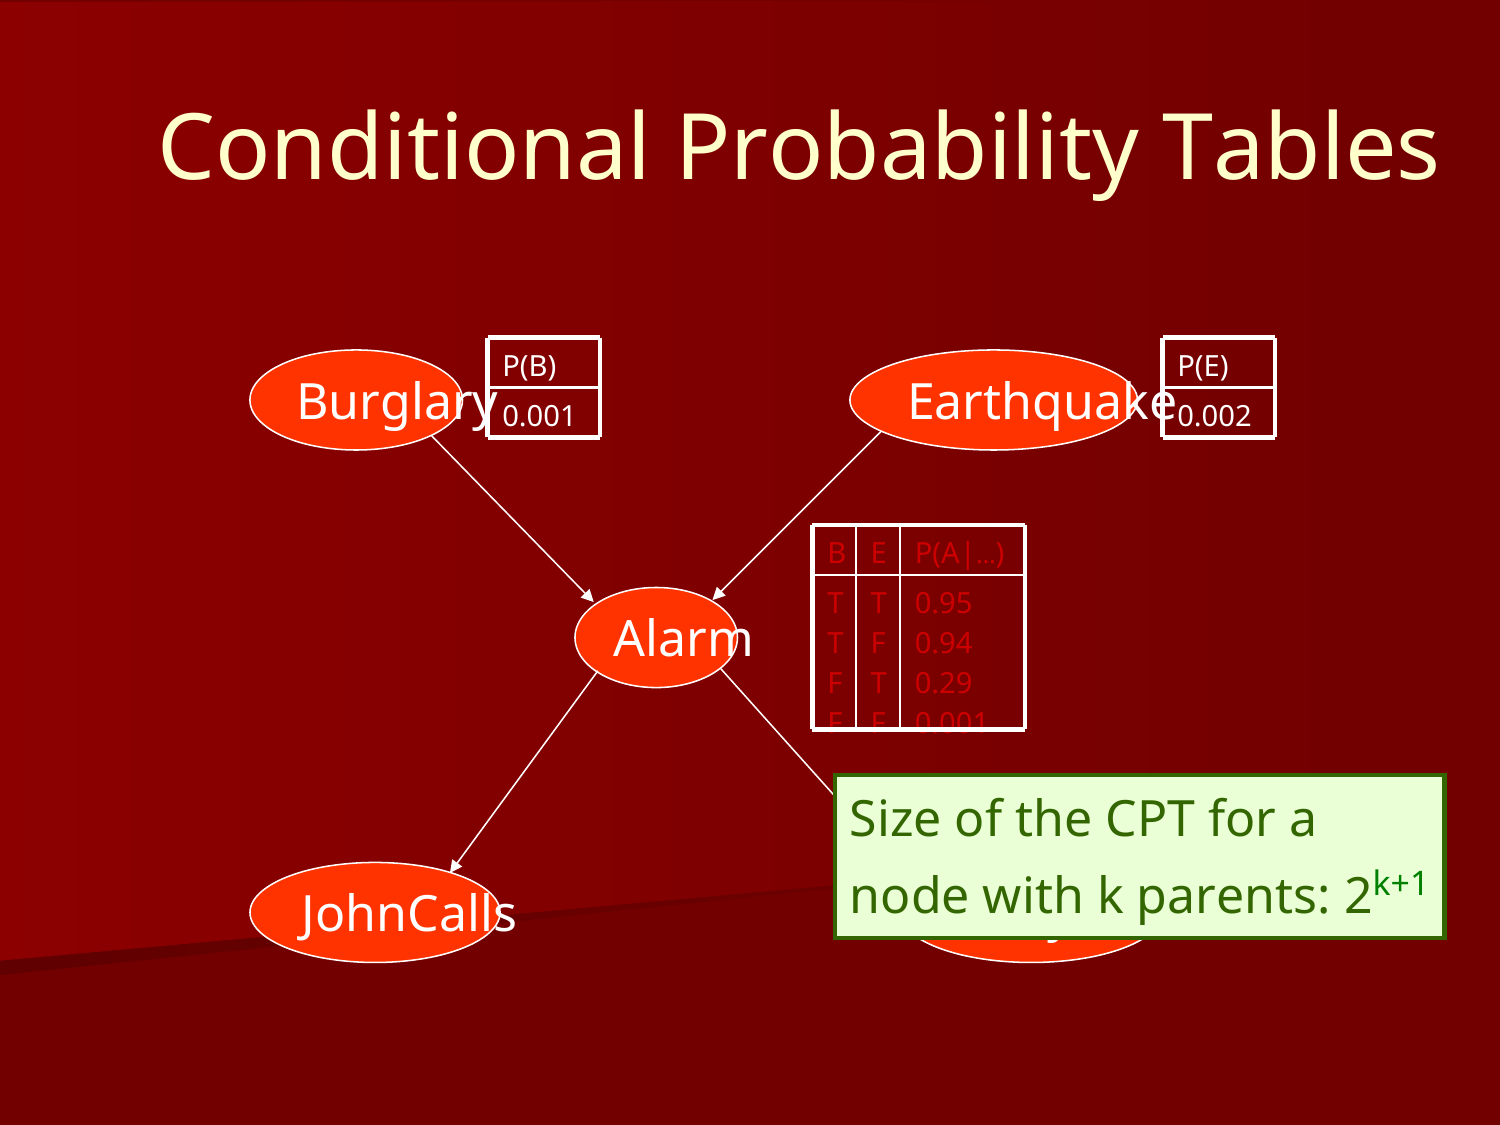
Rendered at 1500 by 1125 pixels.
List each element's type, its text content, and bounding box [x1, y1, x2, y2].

title Conditional Probability Tables [99, 49, 1500, 238]
text_box 0.95 0.94 0.29 0.001 [901, 576, 1023, 727]
text_box MaryCalls [918, 938, 1145, 963]
text_box Alarm [574, 587, 737, 688]
text_box E [857, 527, 899, 574]
text_box P(B) [490, 340, 598, 386]
text_box JohnCalls [249, 862, 500, 963]
text_box Earthquake [849, 349, 1127, 451]
text_box B [815, 527, 855, 574]
text_box P(A|…) [901, 527, 1023, 574]
text_box Size of the CPT for a node with k parents: 2k+1 [835, 774, 1445, 938]
text_box Alarm [733, 633, 738, 654]
text_box Burglary [249, 349, 462, 451]
text_box 0.002 [1165, 389, 1273, 435]
text_box TTFF [815, 576, 855, 727]
text_box TFTF [857, 576, 899, 727]
text_box P(E) [1165, 340, 1273, 386]
text_box 0.001 [490, 389, 598, 435]
